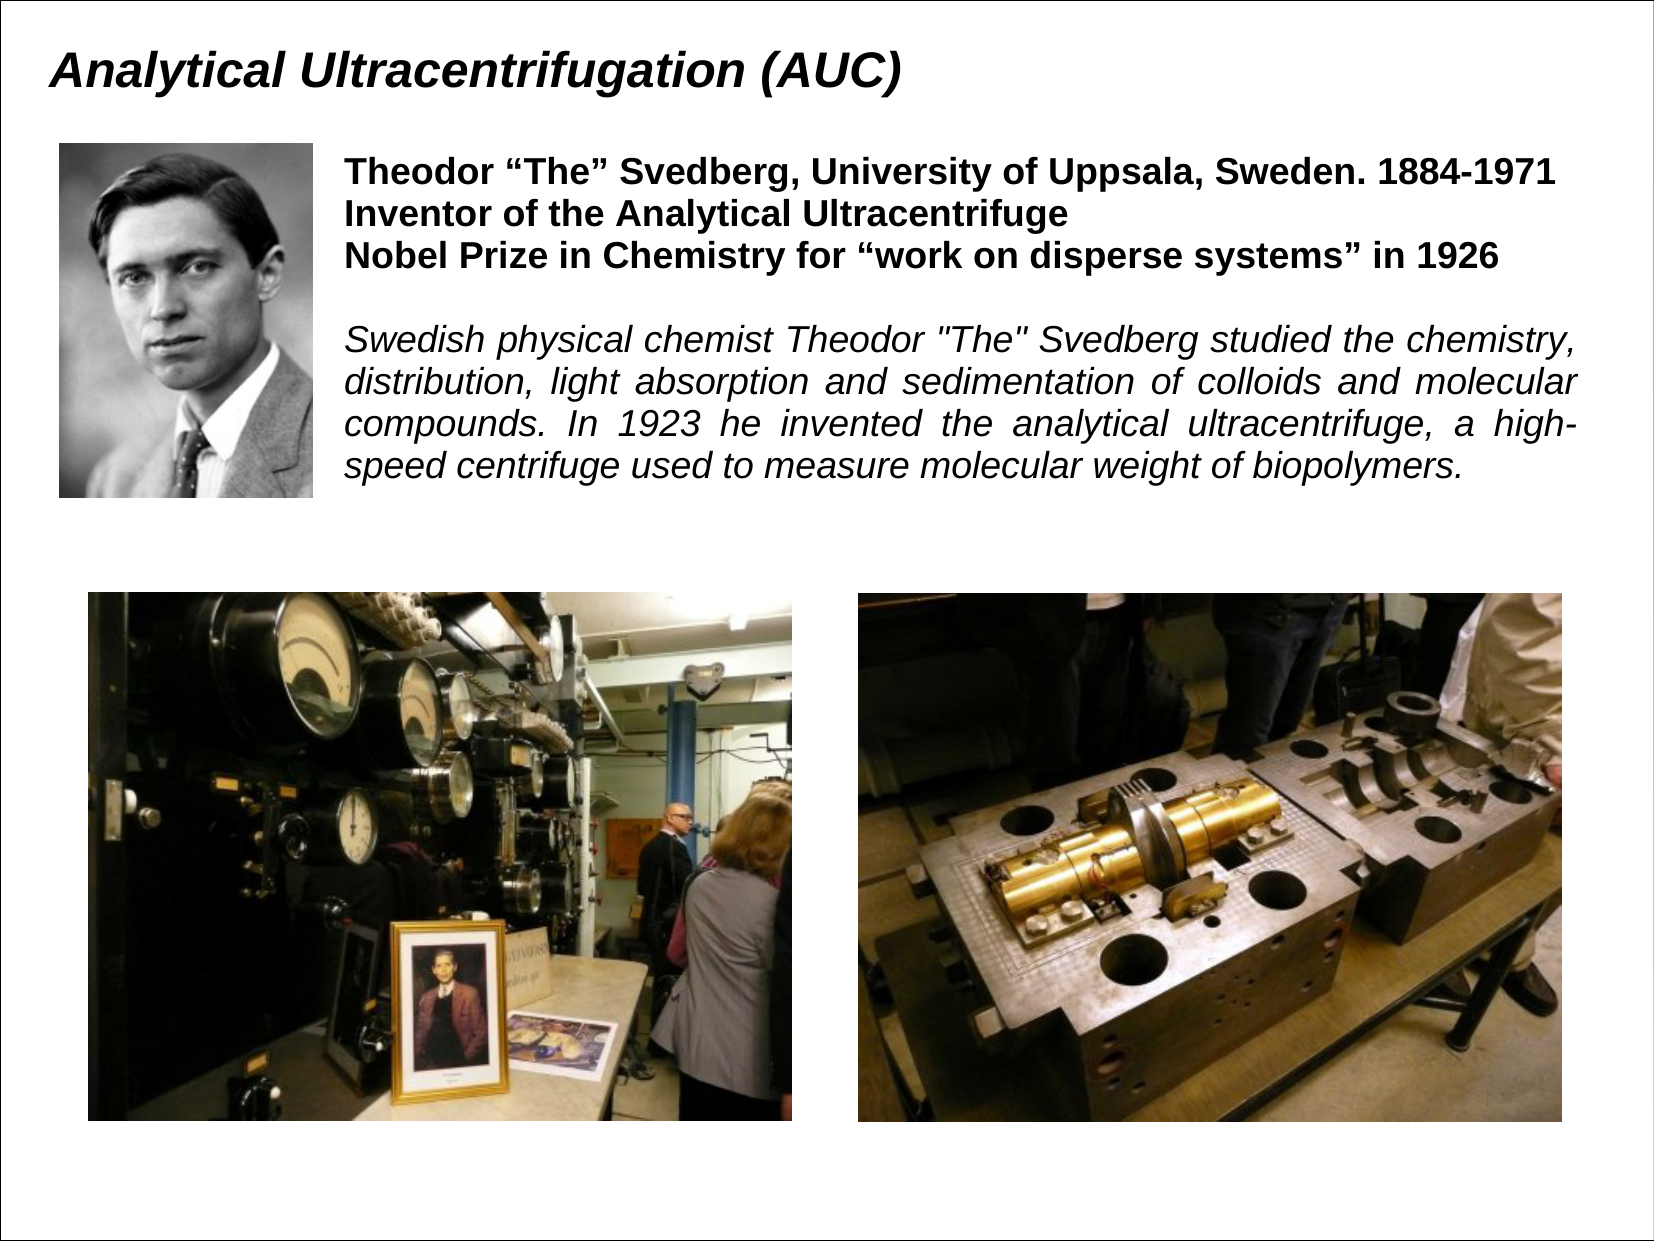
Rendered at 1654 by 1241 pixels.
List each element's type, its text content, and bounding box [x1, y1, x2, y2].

text_box Theodor “The” Svedberg, University of Uppsala, Sweden. 1884-1971 Inventor of the Analytical Ultracentrifuge Nobel Prize in Chemistry for “work on disperse systems” in 1926 Swedish physical chemist Theodor "The" Svedberg studied the chemistry, distribution, light absorption and sedimentation of colloids and molecular compounds. In 1923 he invented the analytical ultracentrifuge, a high-speed centrifuge used to measure molecular weight of biopolymers. [344, 150, 1600, 697]
text_box [0, 0, 1654, 1241]
picture [59, 143, 313, 498]
picture [858, 593, 1562, 1122]
text_box Analytical Ultracentrifugation (AUC) [42, 41, 910, 164]
picture [88, 592, 792, 1121]
